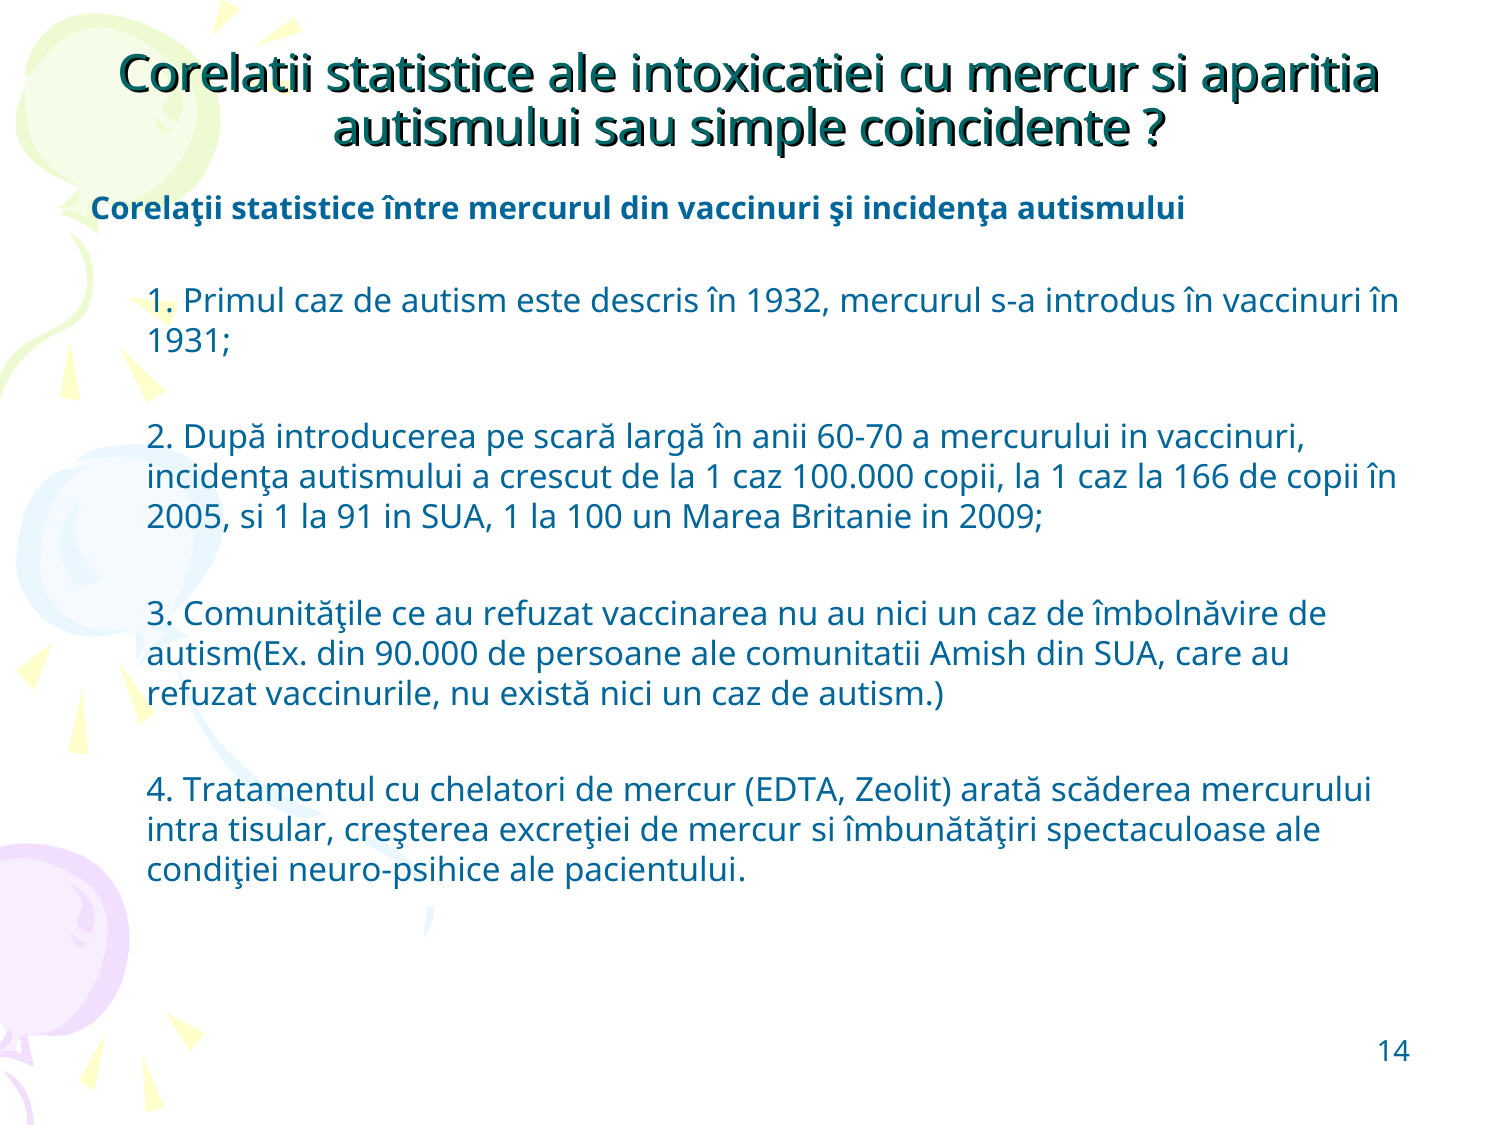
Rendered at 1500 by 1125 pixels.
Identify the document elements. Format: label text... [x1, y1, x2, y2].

text_box Corelatii statistice ale intoxicatiei cu mercur si aparitia autismului sau simple coincidente ? [72, 16, 1426, 163]
text_box <number> [1074, 1024, 1426, 1100]
text_box Corelaţii statistice între mercurul din vaccinuri şi incidenţa autismului 1. Primul caz de autism este descris în 1932, mercurul s-a introdus în vaccinuri în 1931; 2. După introducerea pe scară largă în anii 60-70 a mercurului in vaccinuri, incidenţa autismului a crescut de la 1 caz 100.000 copii, la 1 caz la 166 de copii în 2005, si 1 la 91 in SUA, 1 la 100 un Marea Britanie in 2009; 3. Comunităţile ce au refuzat vaccinarea nu au nici un caz de îmbolnăvire de autism(Ex. din 90.000 de persoane ale comunitatii Amish din SUA, care au refuzat vaccinurile, nu există nici un caz de autism.) 4. Tratamentul cu chelatori de mercur (EDTA, Zeolit) arată scăderea mercurului intra tisular, creşterea excreţiei de mercur si îmbunătăţiri spectaculoase ale condiţiei neuro-psihice ale pacientului. [75, 180, 1426, 1056]
